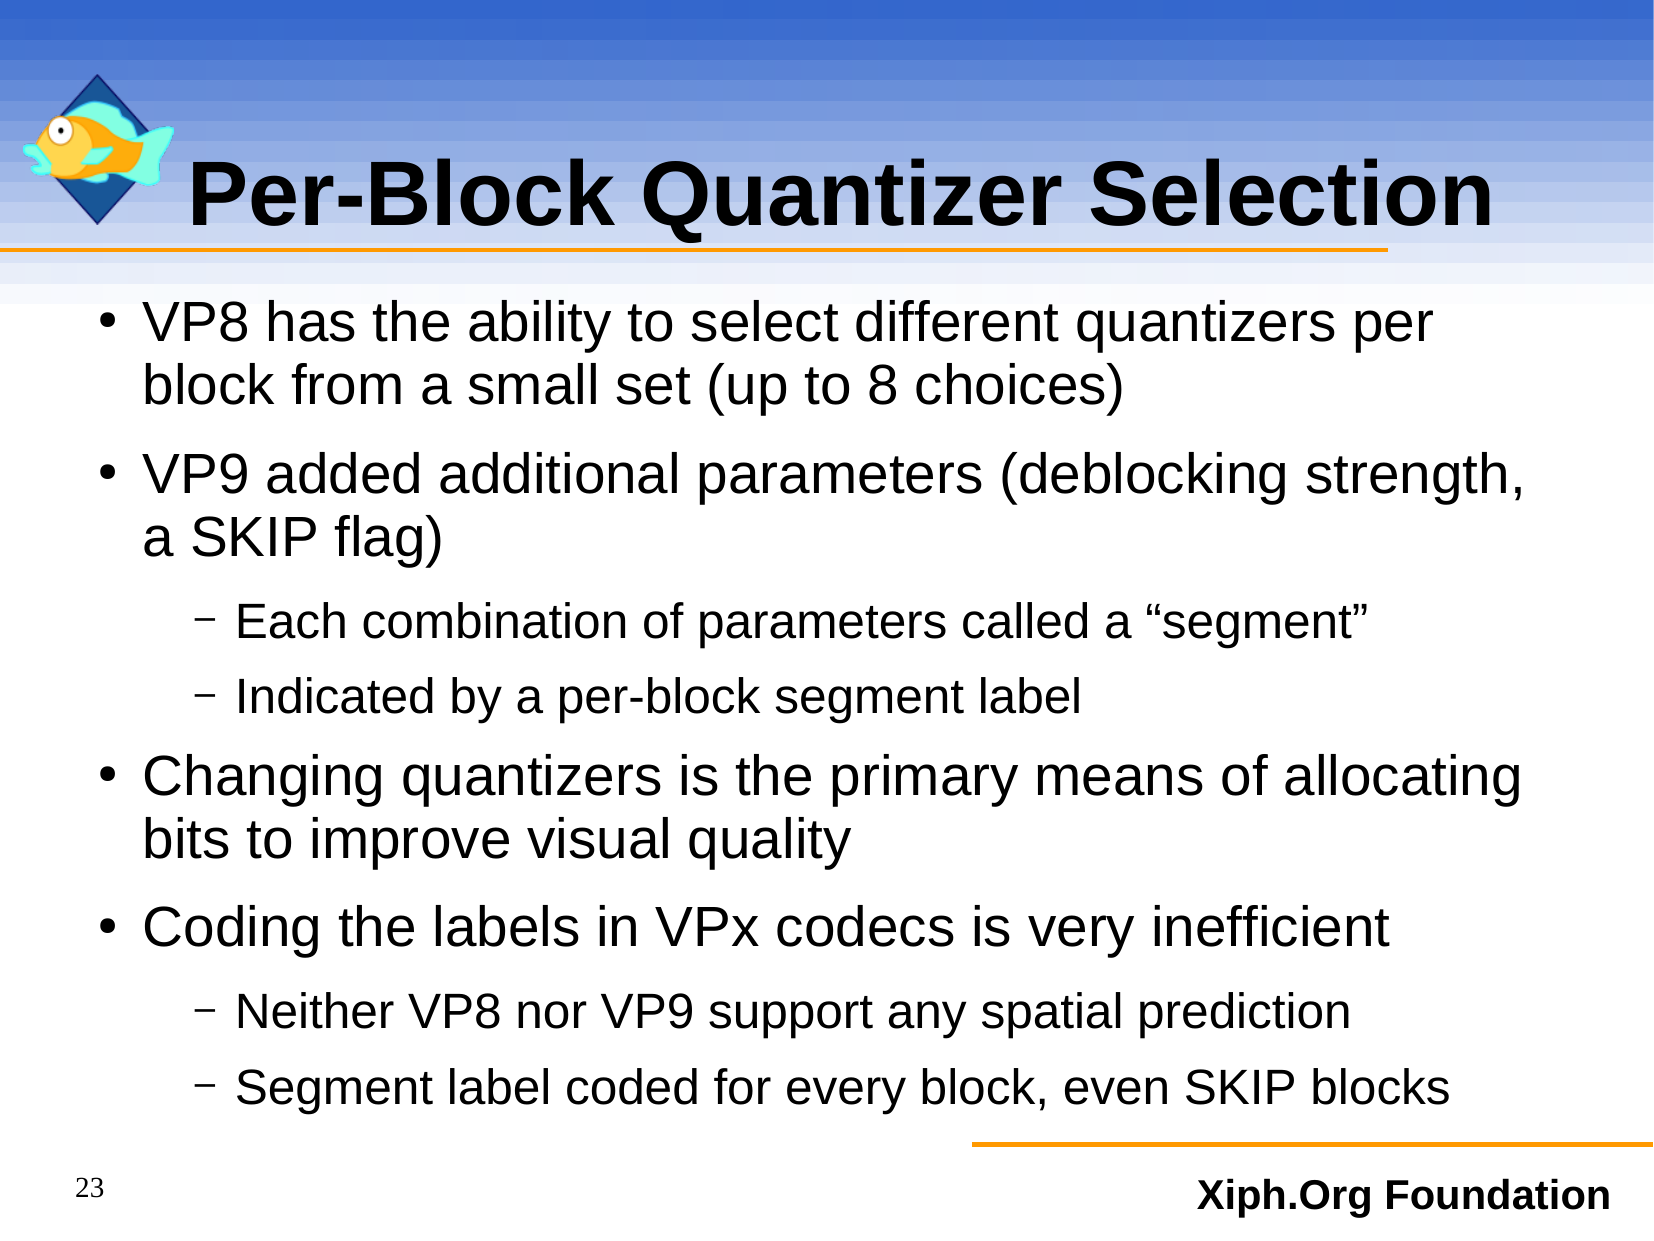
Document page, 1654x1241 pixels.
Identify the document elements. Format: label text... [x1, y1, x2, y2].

picture [0, 0, 1654, 1241]
title Per-Block Quantizer Selection [187, 37, 1571, 245]
list VP8 has the ability to select different quantizers per block from a small set (up to 8 choices) VP9 added additional parameters (deblocking strength, a SKIP flag) Each combination of parameters called a “segment” Indicated by a per-block segment label Changing quantizers is the primary means of allocating bits to improve visual quality Coding the labels in VPx codecs is very inefficient Neither VP8 nor VP9 support any spatial prediction Segment label coded for every block, even SKIP blocks [82, 290, 1571, 1126]
